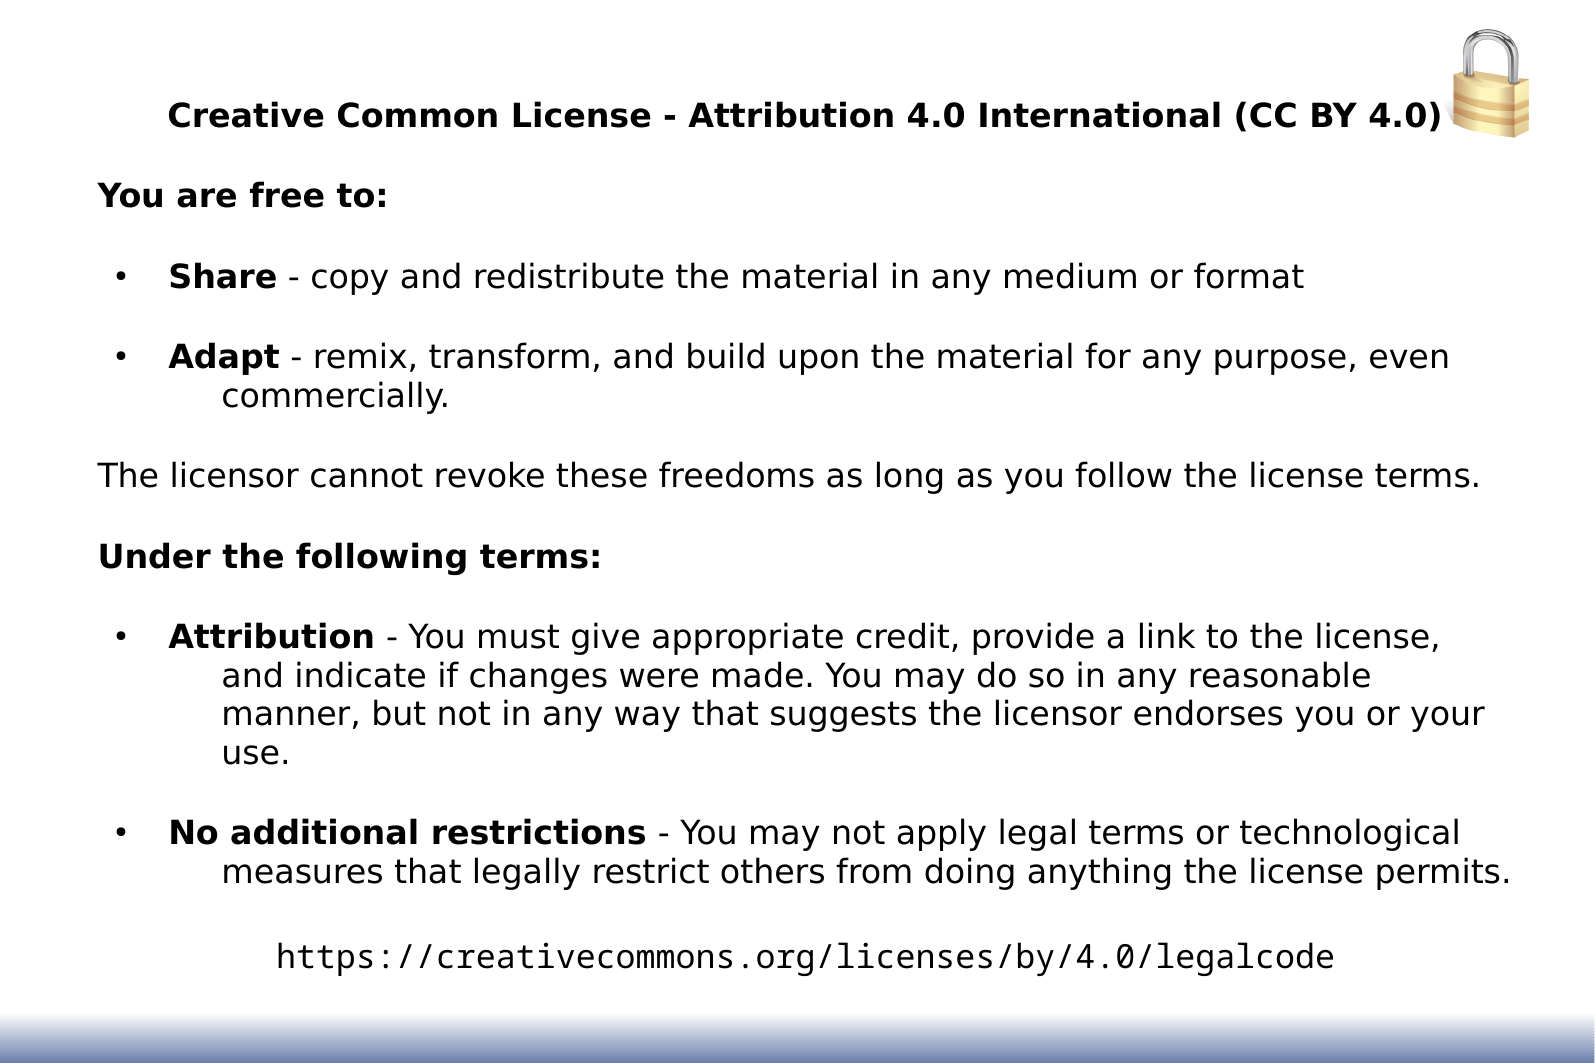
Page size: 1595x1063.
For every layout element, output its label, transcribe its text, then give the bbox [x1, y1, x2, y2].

list Creative Common License - Attribution 4.0 International (CC BY 4.0) You are free to: Share - copy and redistribute the material in any medium or format Adapt - remix, transform, and build upon the material for any purpose, even commercially. The licensor cannot revoke these freedoms as long as you follow the license terms. Under the following terms: Attribution - You must give appropriate credit, provide a link to the license, and indicate if changes were made. You may do so in any reasonable manner, but not in any way that suggests the licensor endorses you or your use. No additional restrictions - You may not apply legal terms or technological measures that legally restrict others from doing anything the license permits. https://creativecommons.org/licenses/by/4.0/legalcode [79, 98, 1515, 977]
picture [1423, 25, 1555, 142]
